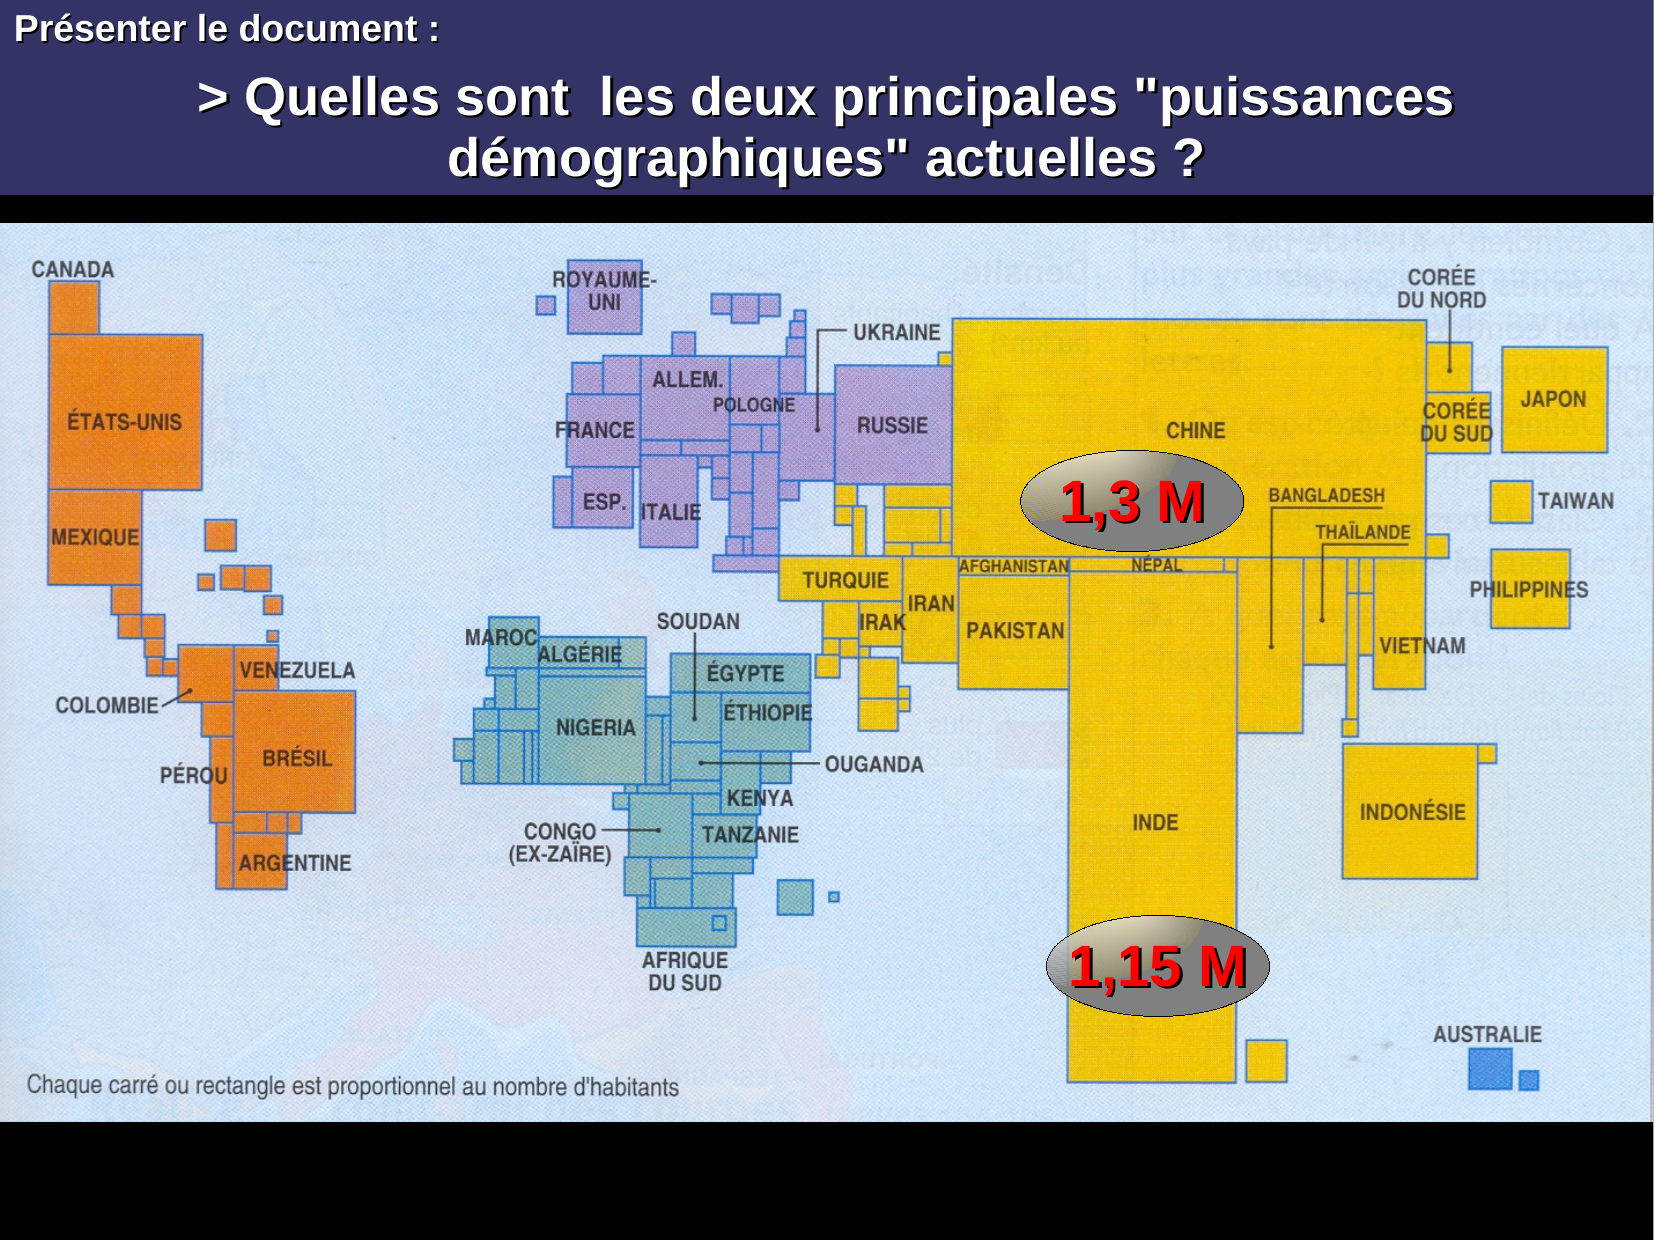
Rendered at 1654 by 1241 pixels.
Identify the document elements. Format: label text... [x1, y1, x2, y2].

text_box 1,15 M [1046, 915, 1270, 1017]
text_box 1,3 M [1020, 450, 1244, 552]
text_box Présenter le document : [0, 0, 1654, 60]
text_box > Quelles sont les deux principales "puissances démographiques" actuelles ? [0, 60, 1654, 195]
picture [0, 223, 1654, 1123]
